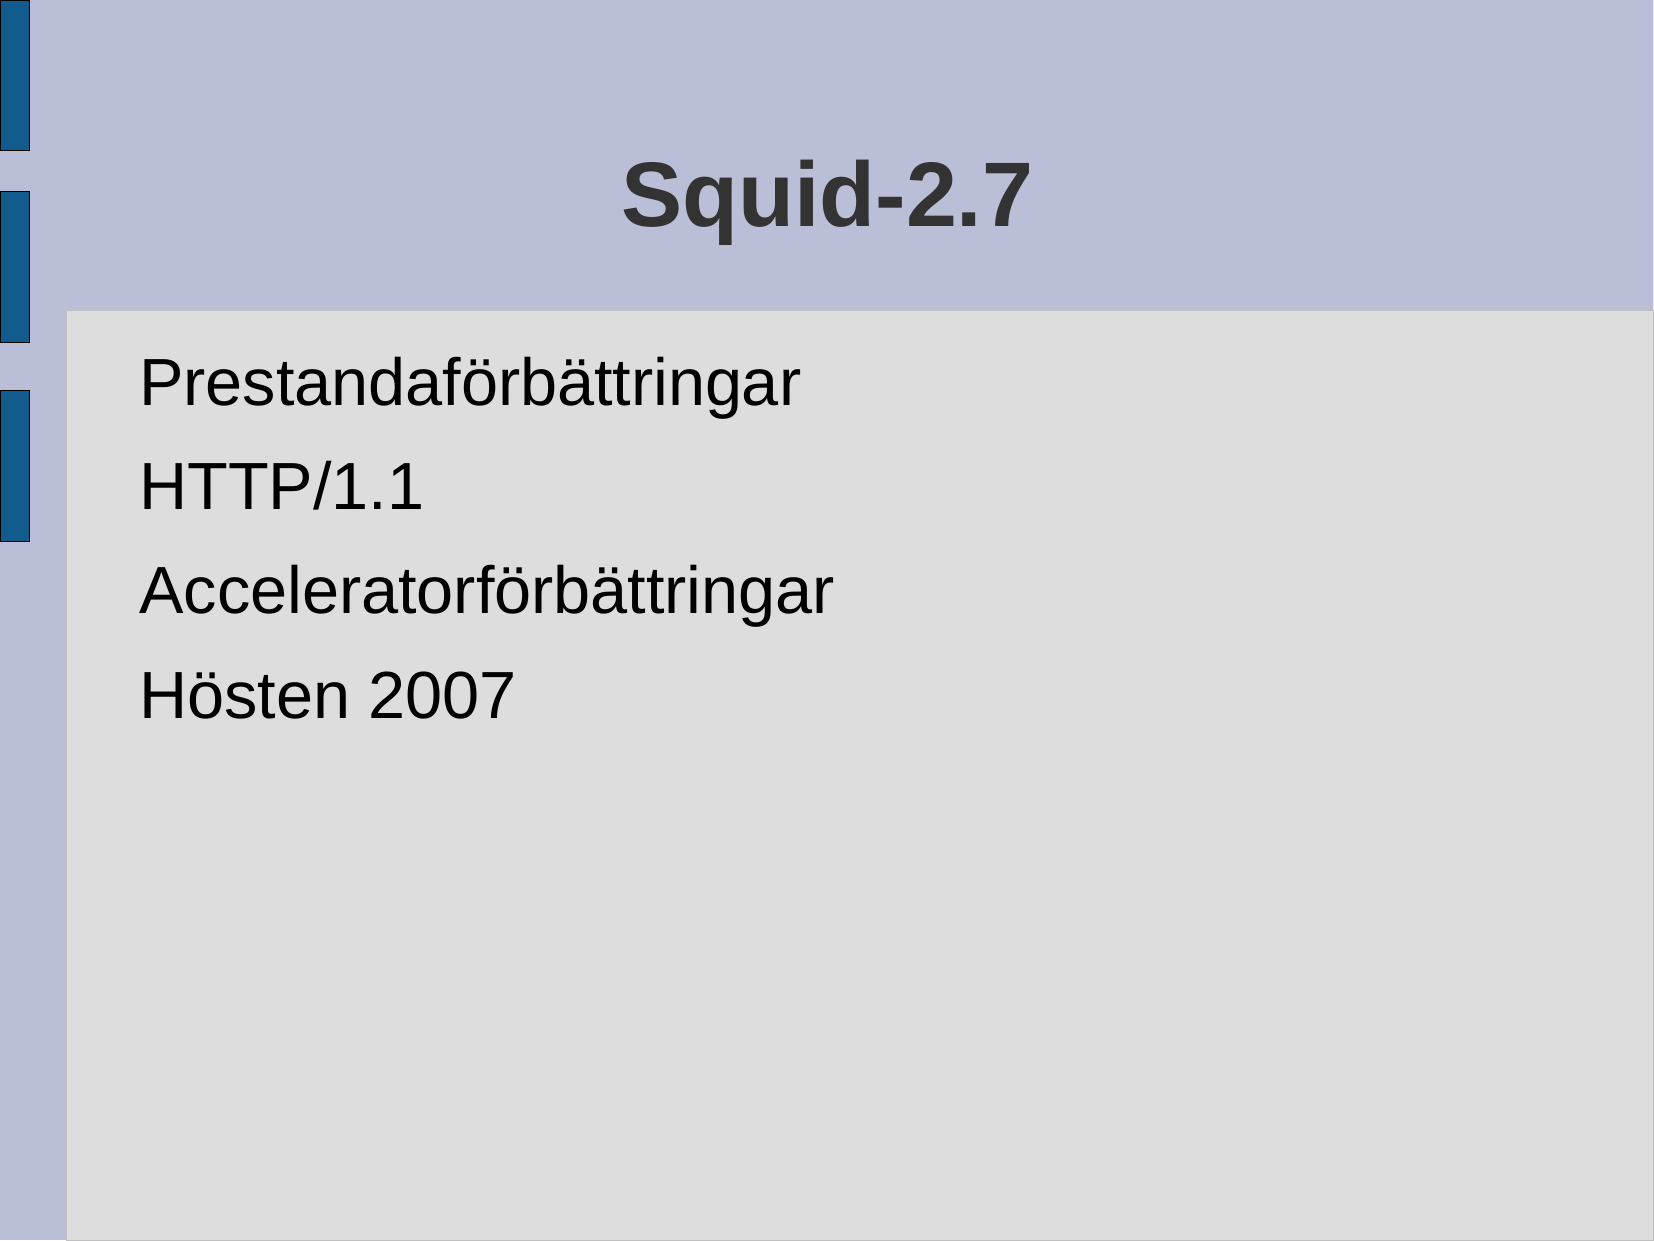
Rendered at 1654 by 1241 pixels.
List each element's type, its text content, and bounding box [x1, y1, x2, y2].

title Squid-2.7 [121, 98, 1534, 291]
list Prestandaförbättringar HTTP/1.1 Acceleratorförbättringar Hösten 2007 [121, 344, 1534, 1112]
